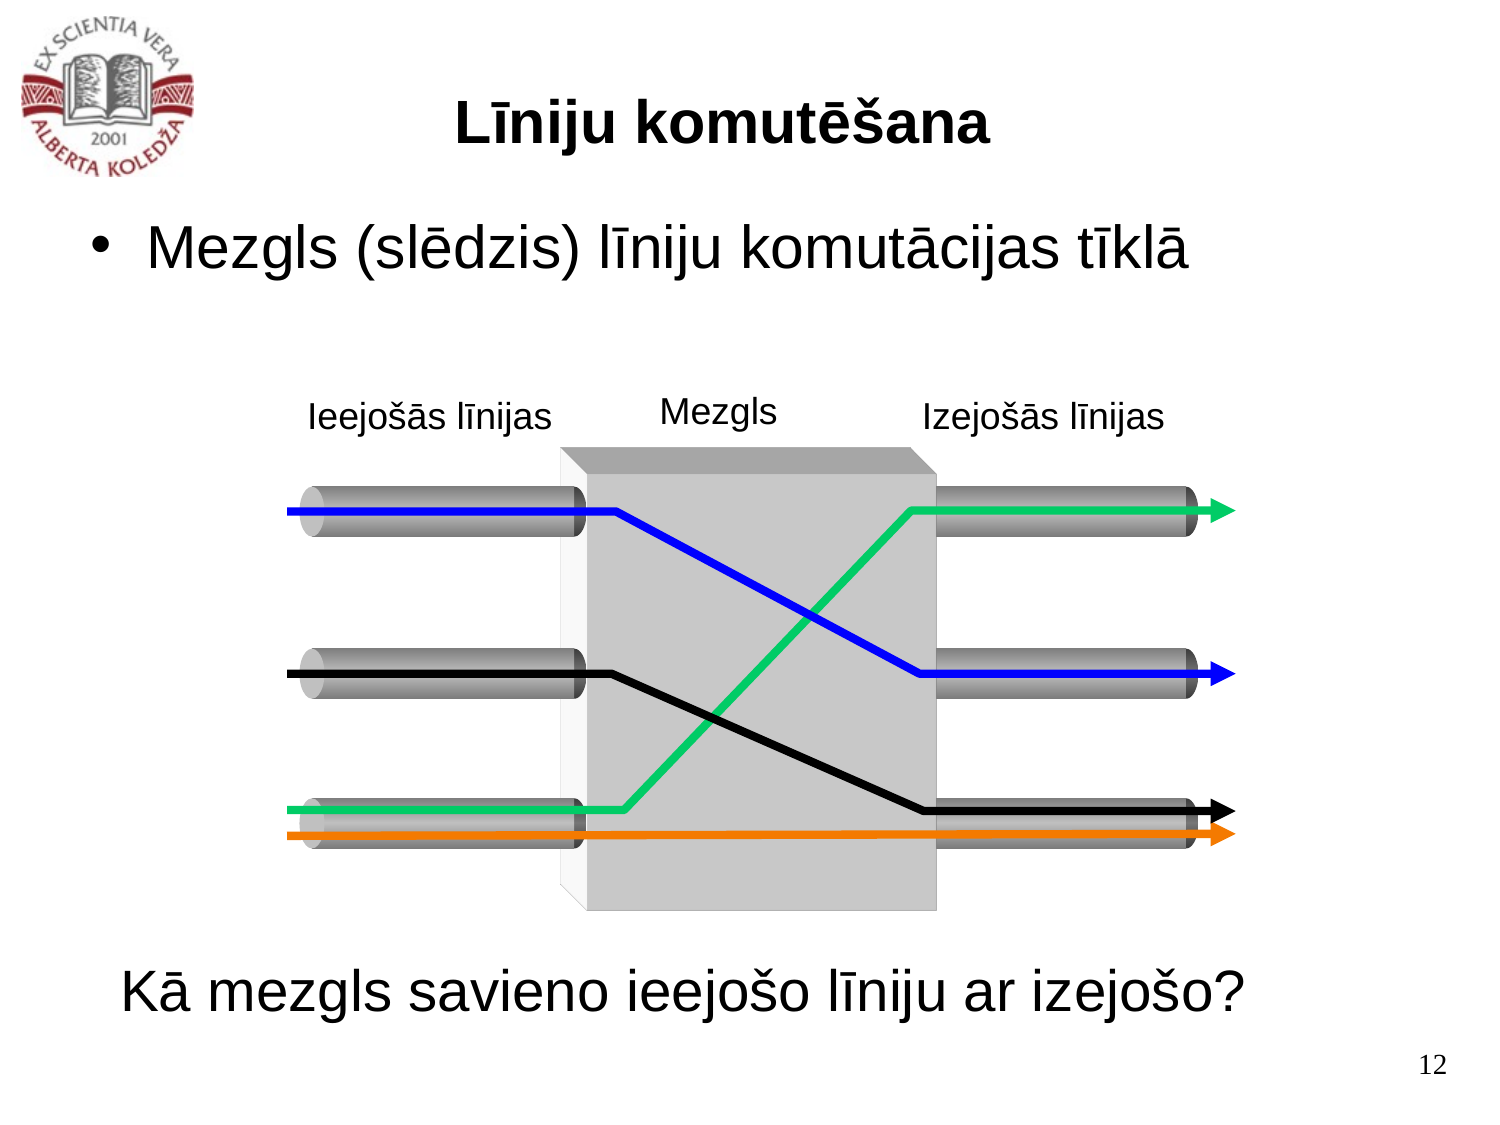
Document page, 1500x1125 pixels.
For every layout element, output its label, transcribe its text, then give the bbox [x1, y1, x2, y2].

text_box Izejošās līnijas [921, 391, 1166, 437]
list Mezgls (slēdzis) līniju komutācijas tīklā [74, 200, 1463, 296]
text_box [588, 678, 704, 805]
text_box <skaitlis> [1312, 1037, 1463, 1101]
text_box Kā mezgls savieno ieejošo līniju ar izejošo? [105, 945, 1395, 1031]
text_box [299, 516, 587, 537]
text_box [588, 839, 1196, 910]
text_box [819, 515, 1199, 669]
text_box [588, 724, 1199, 831]
text_box [299, 486, 587, 507]
text_box [299, 648, 587, 669]
text_box [588, 516, 802, 712]
text_box [721, 622, 1199, 806]
text_box [302, 840, 584, 849]
text_box [303, 798, 583, 805]
picture [21, 16, 194, 177]
title Līniju komutēšana [50, 62, 1374, 175]
text_box [299, 678, 587, 699]
text_box Ieejošās līnijas [307, 391, 553, 437]
text_box Mezgls [734, 406, 744, 422]
text_box [588, 475, 1199, 609]
text_box Mezgls [659, 386, 779, 432]
text_box [299, 815, 587, 831]
